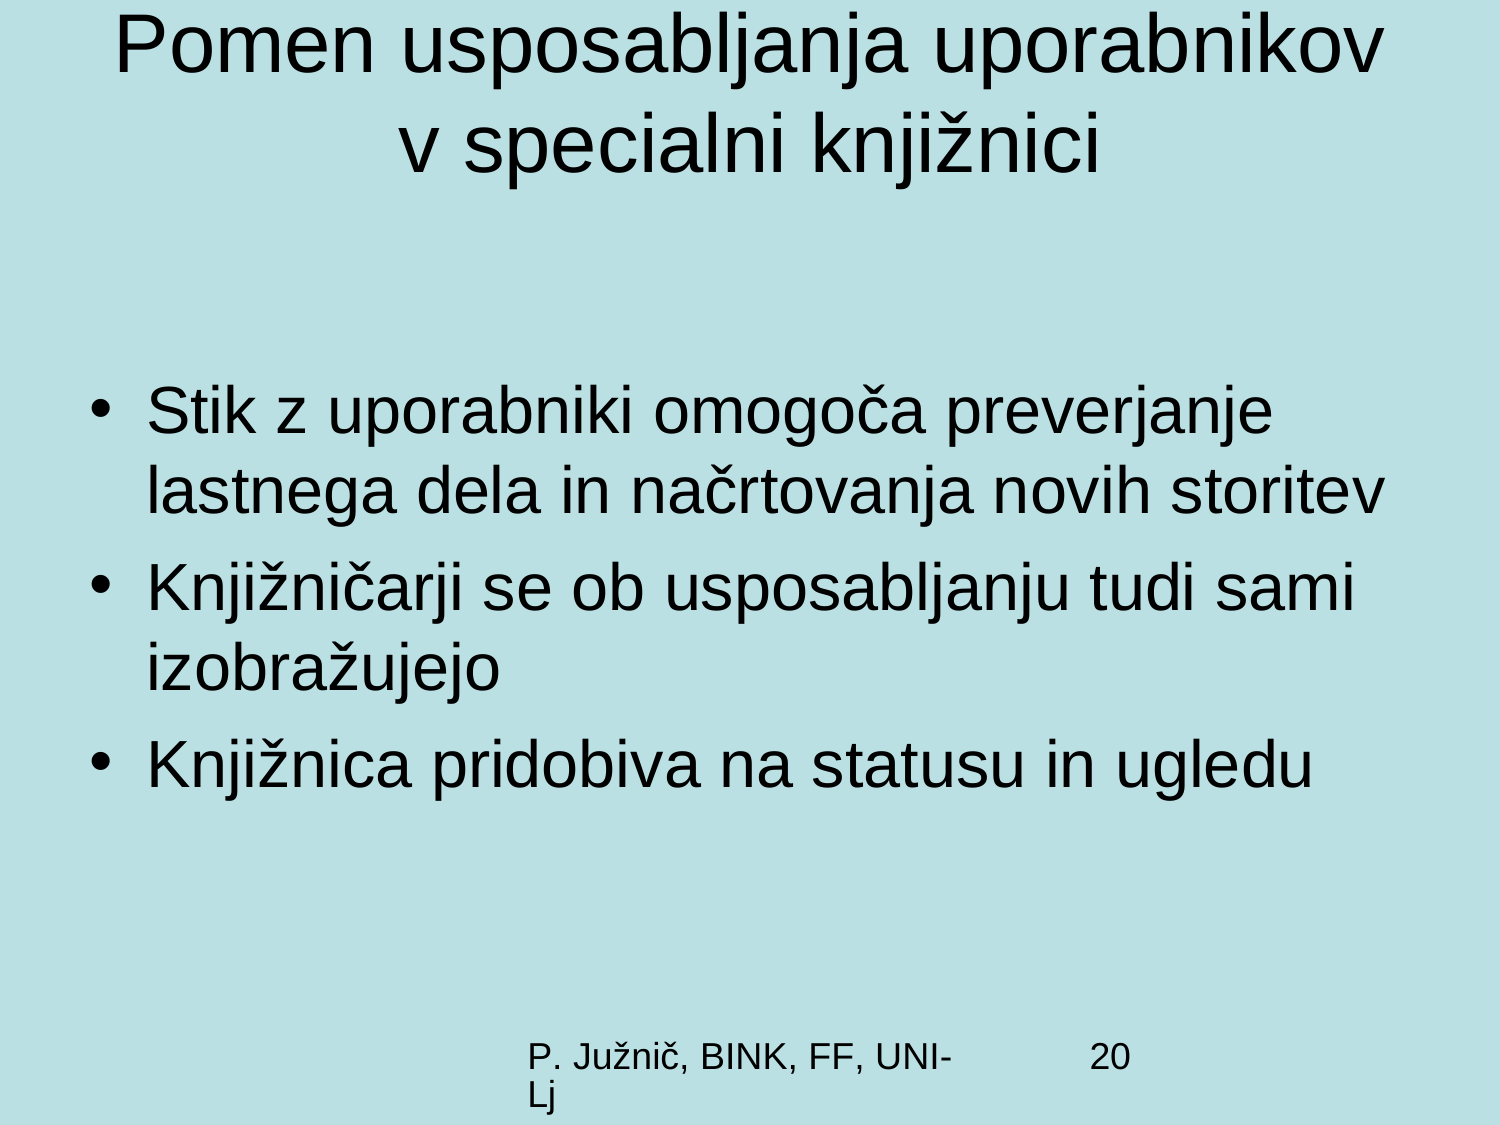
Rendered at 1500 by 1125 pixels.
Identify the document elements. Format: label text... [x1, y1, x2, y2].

list Stik z uporabniki omogoča preverjanje lastnega dela in načrtovanja novih storitev Knjižničarji se ob usposabljanju tudi sami izobražujejo Knjižnica pridobiva na statusu in ugledu [75, 262, 1426, 1006]
title Pomen usposabljanja uporabnikov v specialni knjižnici [75, 0, 1426, 262]
